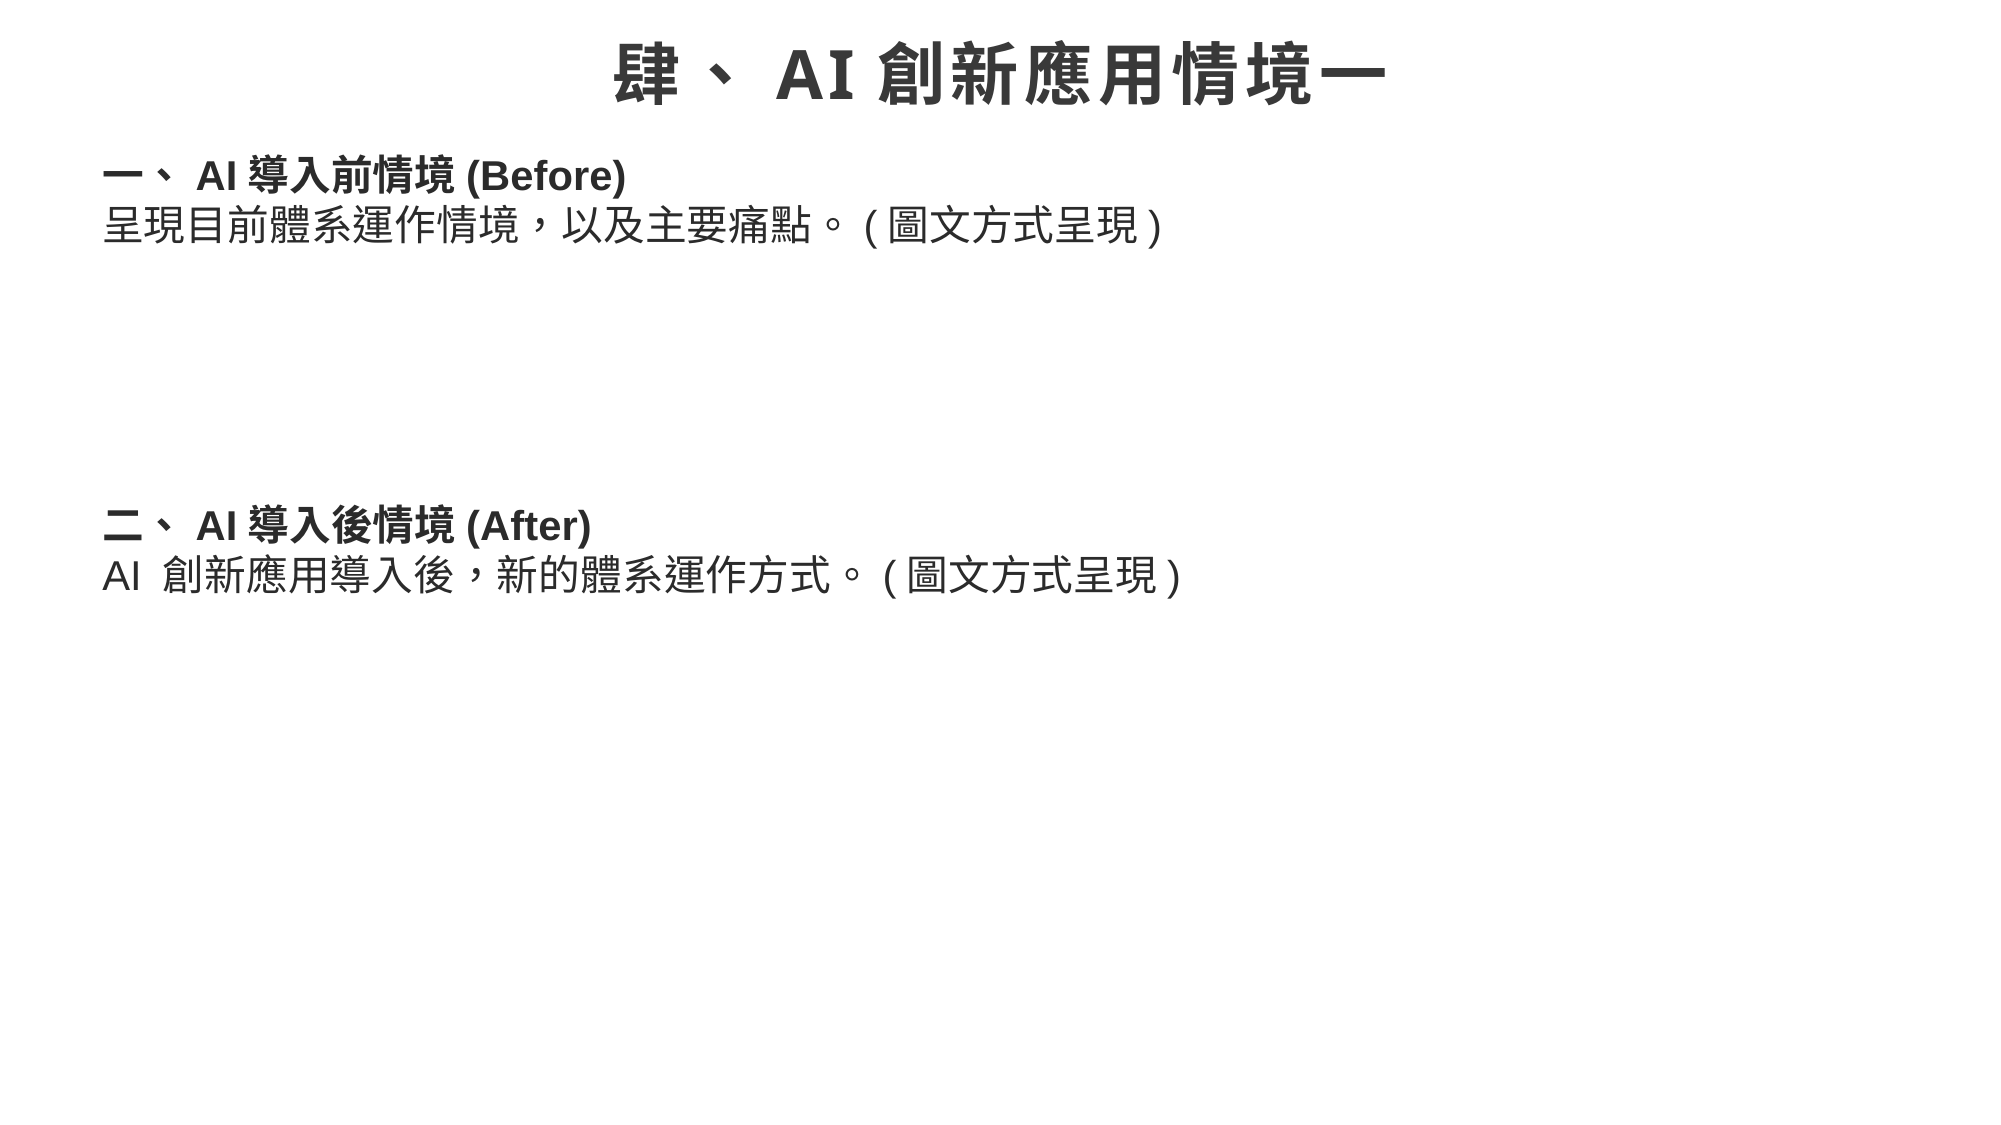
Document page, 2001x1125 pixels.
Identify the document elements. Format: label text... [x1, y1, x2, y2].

title 肆、AI創新應用情境一 [127, 9, 1873, 135]
text_box 一、AI導入前情境(Before) 呈現目前體系運作情境，以及主要痛點。(圖文方式呈現) 二、AI導入後情境(After) AI 創新應用導入後，新的體系運作方式。(圖文方式呈現) [87, 141, 1959, 1015]
